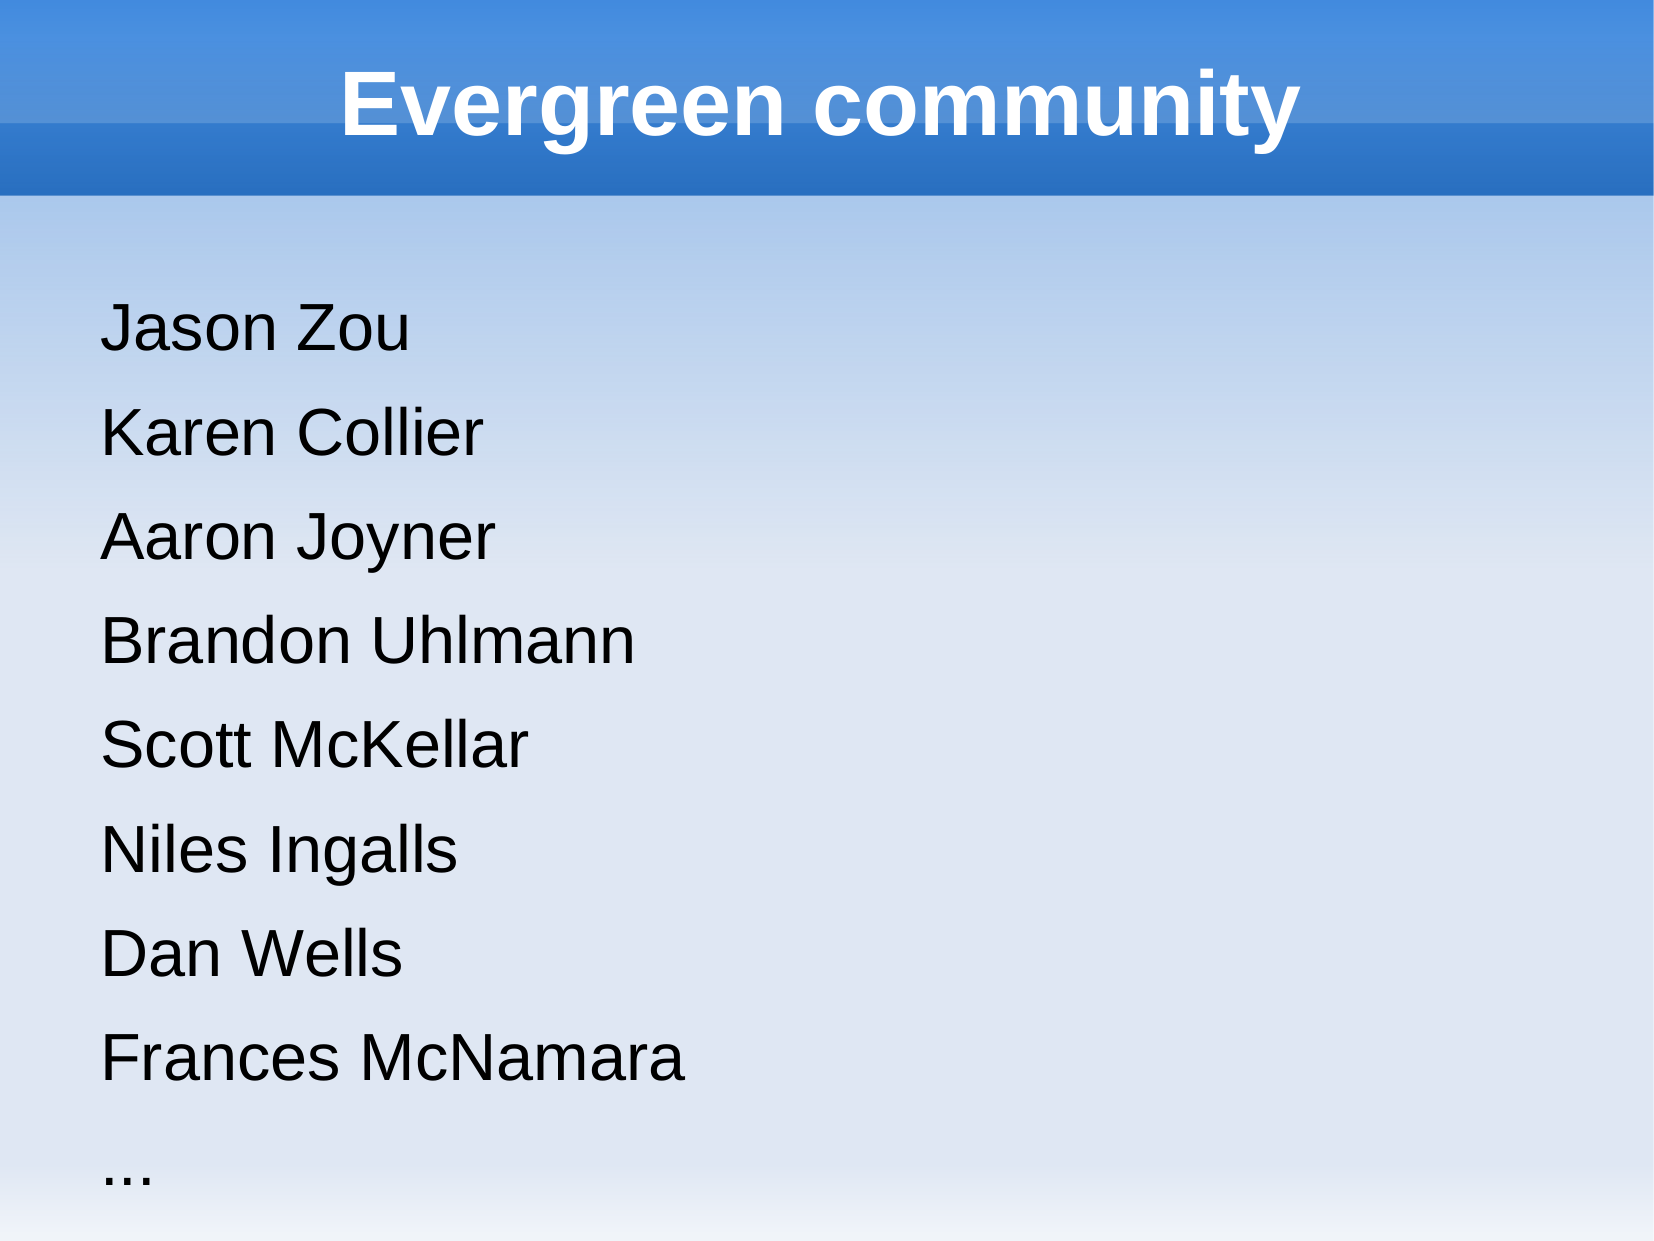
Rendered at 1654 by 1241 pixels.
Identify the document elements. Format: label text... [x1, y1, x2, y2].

title Evergreen community [76, 0, 1565, 208]
list Jason Zou Karen Collier Aaron Joyner Brandon Uhlmann Scott McKellar Niles Ingalls Dan Wells Frances McNamara ... [82, 290, 1571, 1241]
picture [0, 0, 1654, 1241]
